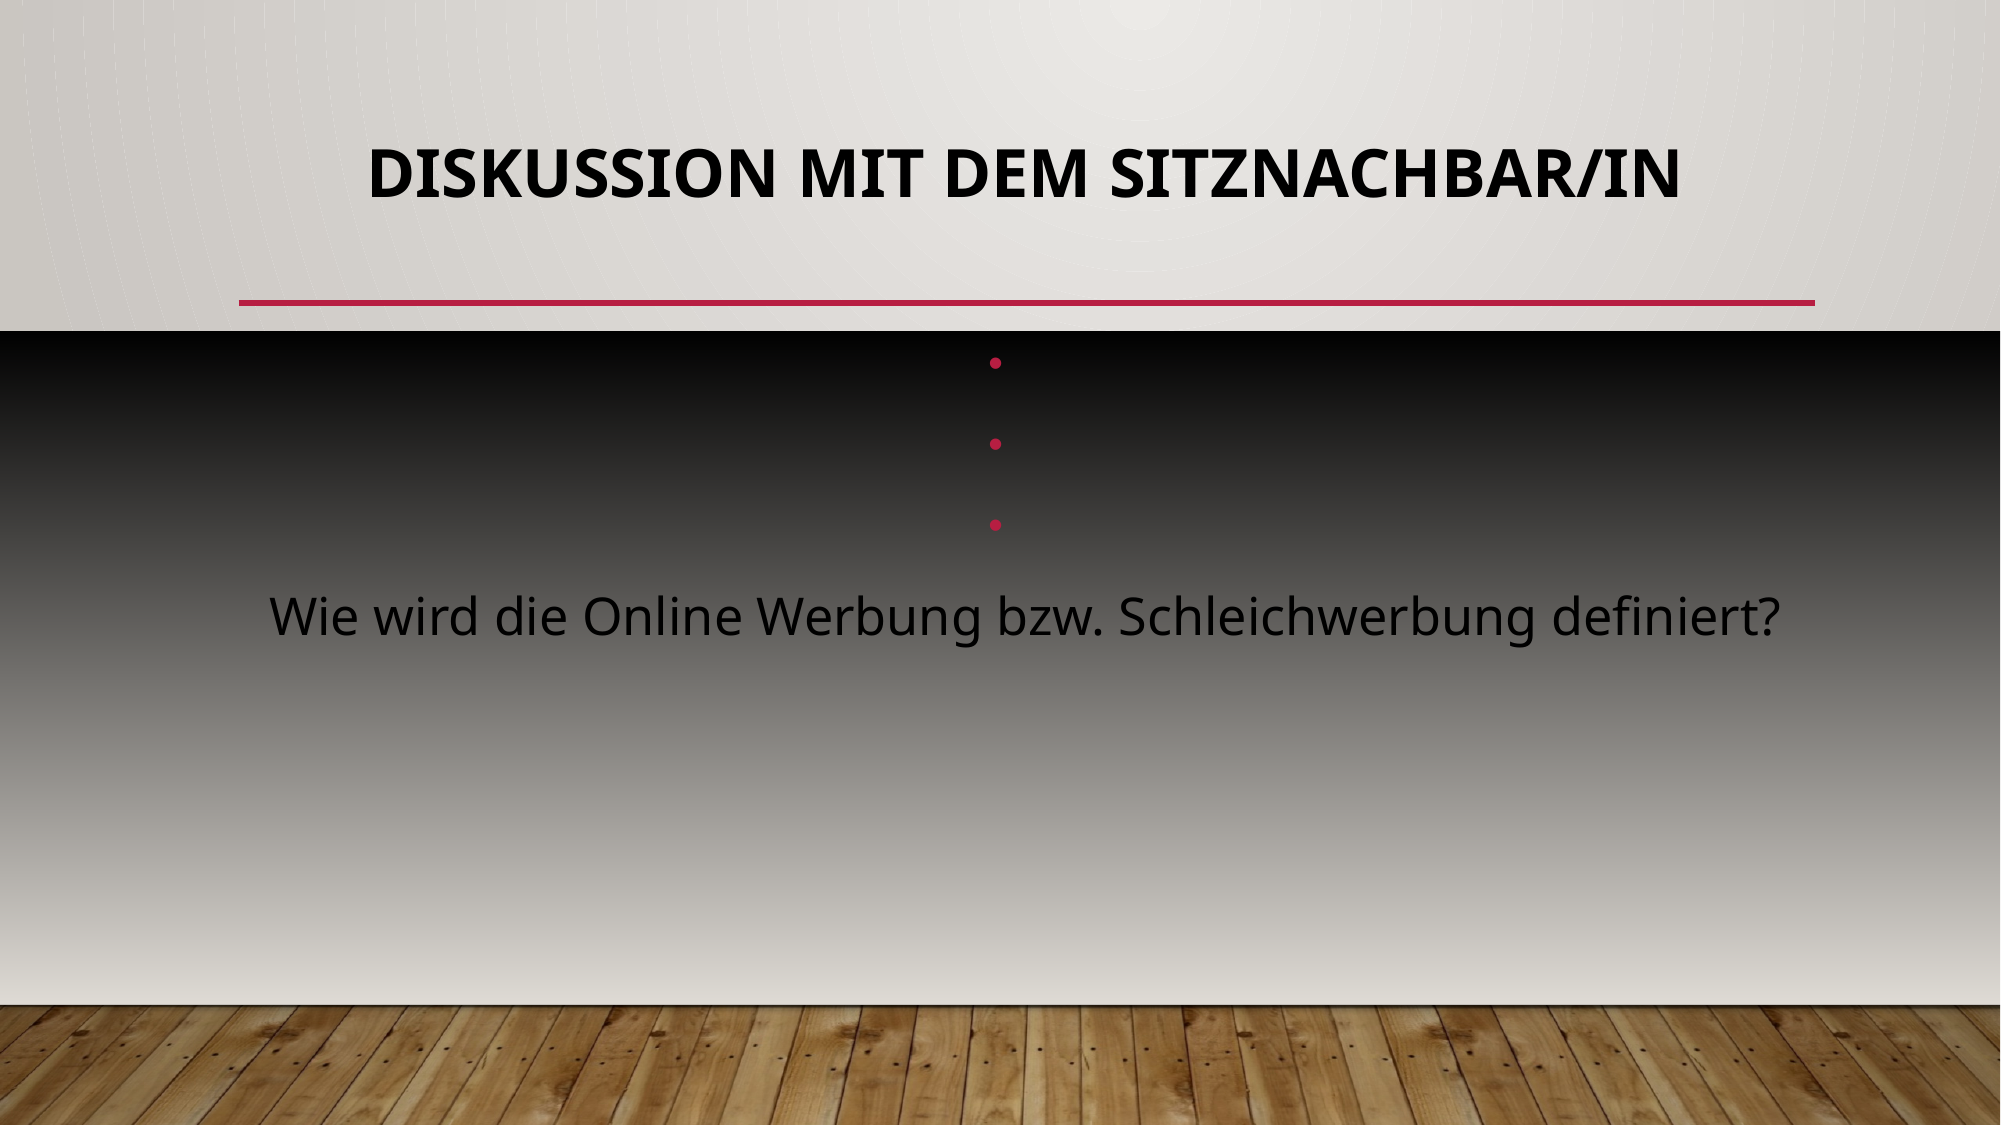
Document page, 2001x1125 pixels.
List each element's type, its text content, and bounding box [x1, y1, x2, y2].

title Diskussion mit dem Sitznachbar/in [238, 131, 1814, 305]
list Wie wird die Online Werbung bzw. Schleichwerbung definiert? [238, 330, 1814, 897]
